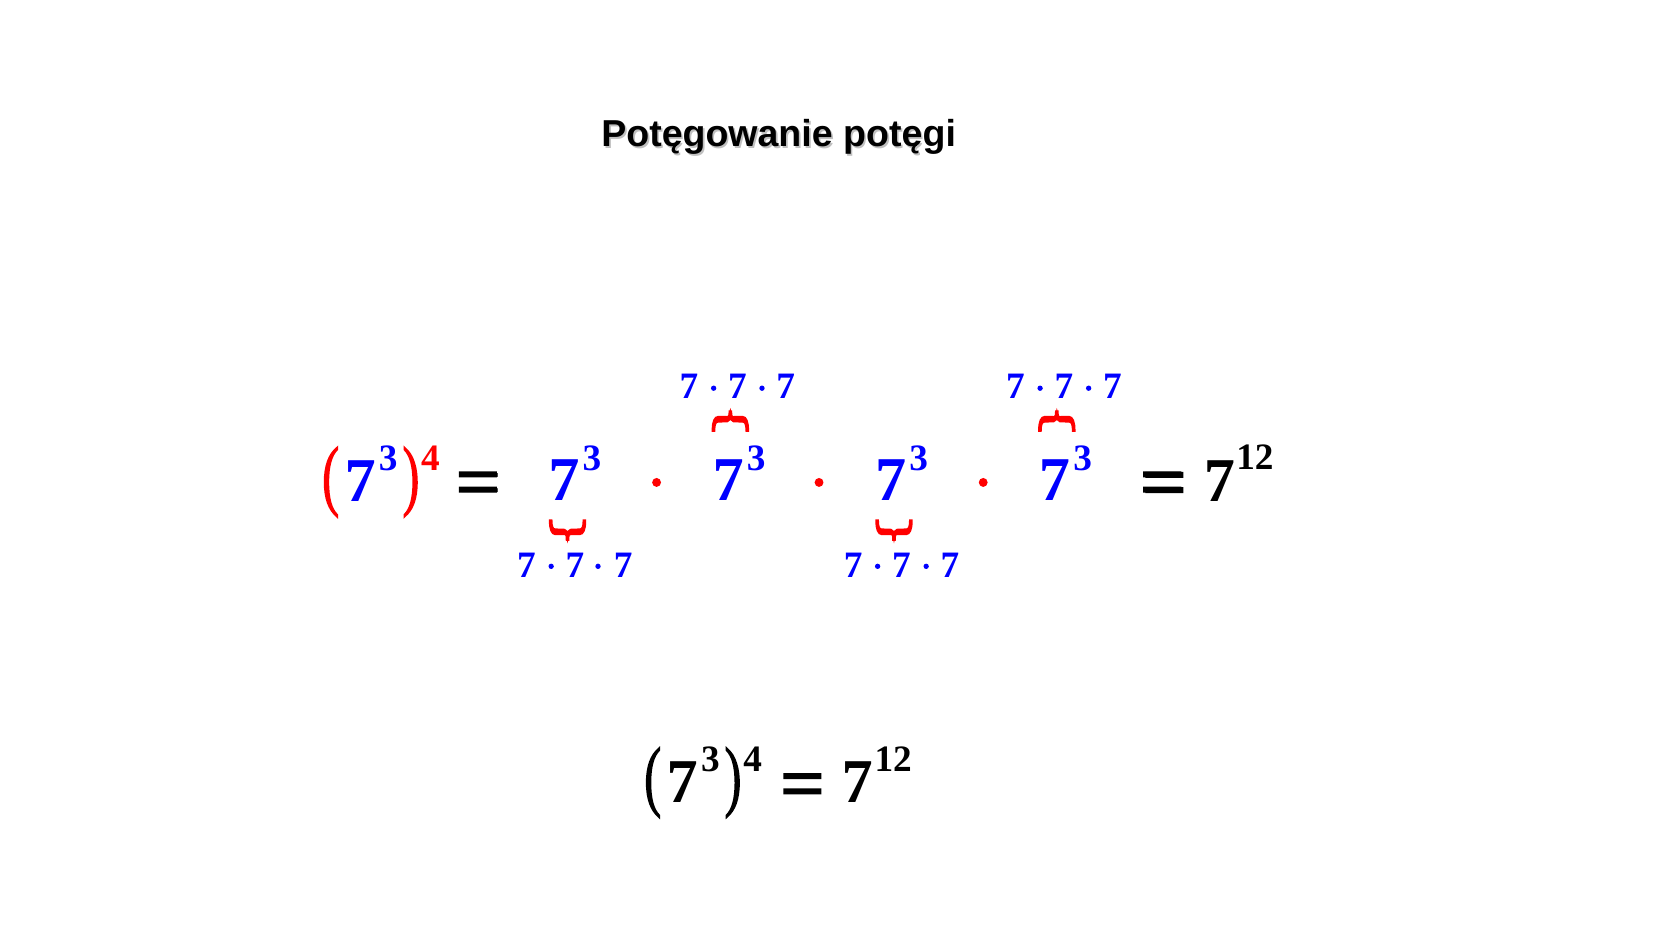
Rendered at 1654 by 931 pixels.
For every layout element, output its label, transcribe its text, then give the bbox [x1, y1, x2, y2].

chart [313, 366, 1281, 586]
chart [635, 738, 919, 821]
text_box Potęgowanie potęgi [586, 105, 972, 162]
